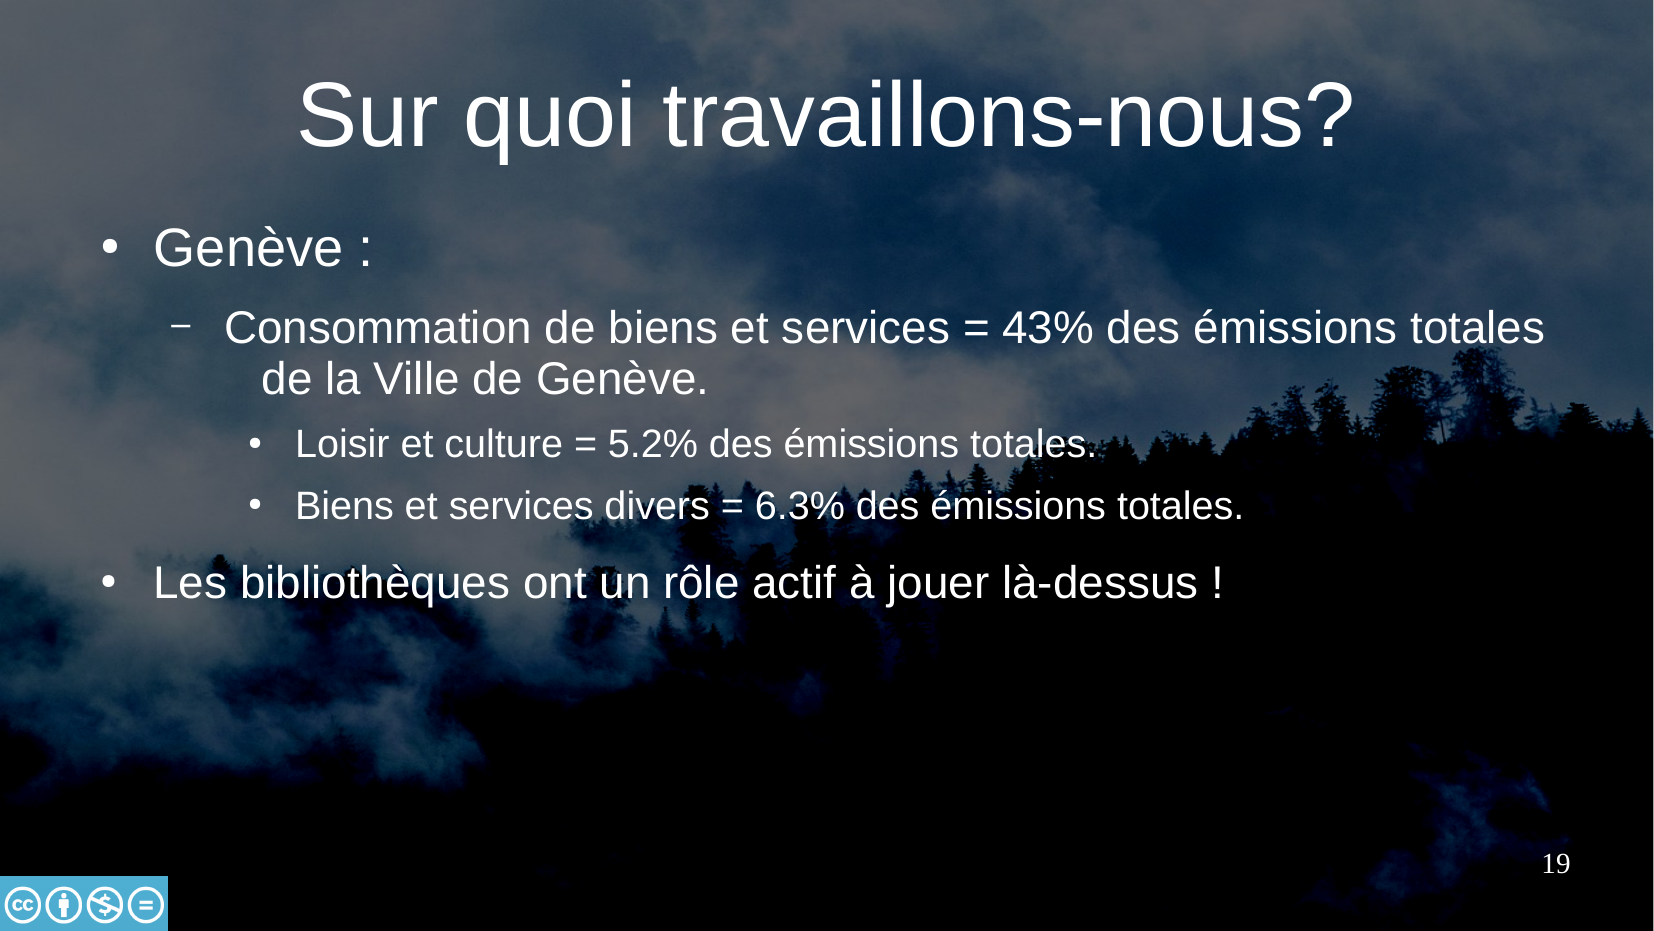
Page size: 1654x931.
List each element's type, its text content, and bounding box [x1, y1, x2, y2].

title Sur quoi travaillons-nous? [82, 37, 1571, 193]
picture [0, 876, 168, 931]
list Genève : Consommation de biens et services = 43% des émissions totales de la Ville de Genève. Loisir et culture = 5.2% des émissions totales. Biens et services divers = 6.3% des émissions totales. Les bibliothèques ont un rôle actif à jouer là-dessus ! [82, 217, 1571, 758]
